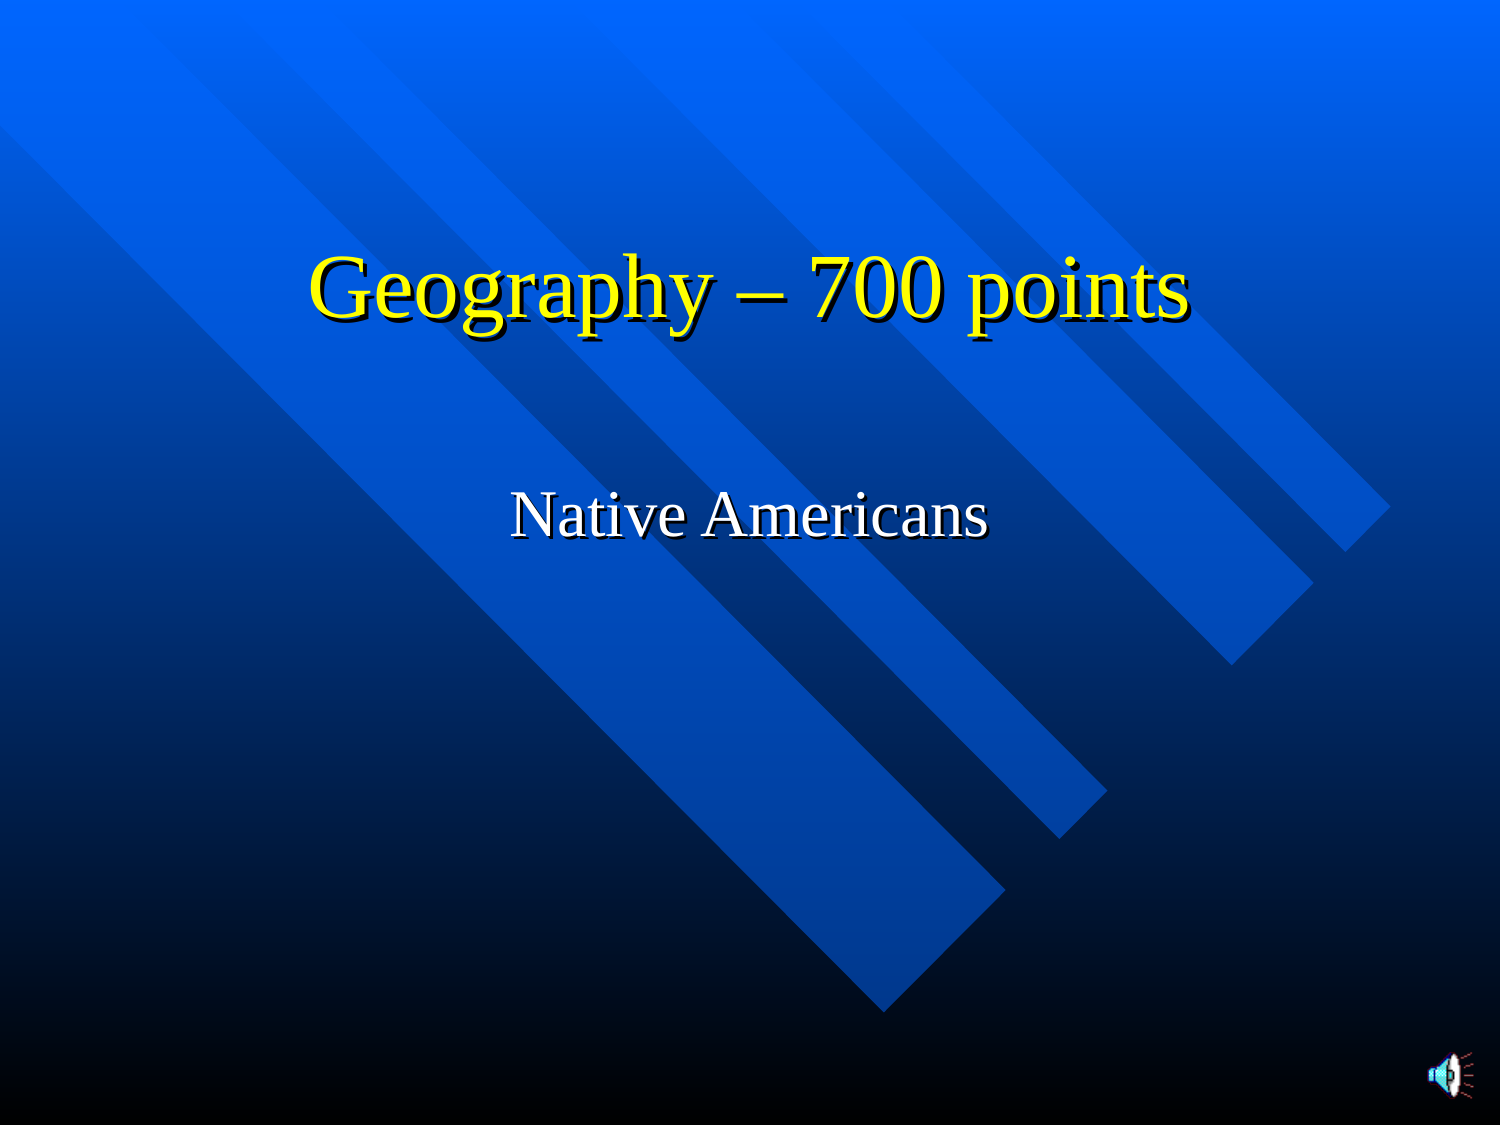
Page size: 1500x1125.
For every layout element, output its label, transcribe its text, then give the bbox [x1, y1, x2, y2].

subtitle Native Americans [225, 462, 1276, 751]
picture [1426, 1051, 1477, 1102]
title Geography – 700 points [112, 187, 1388, 375]
